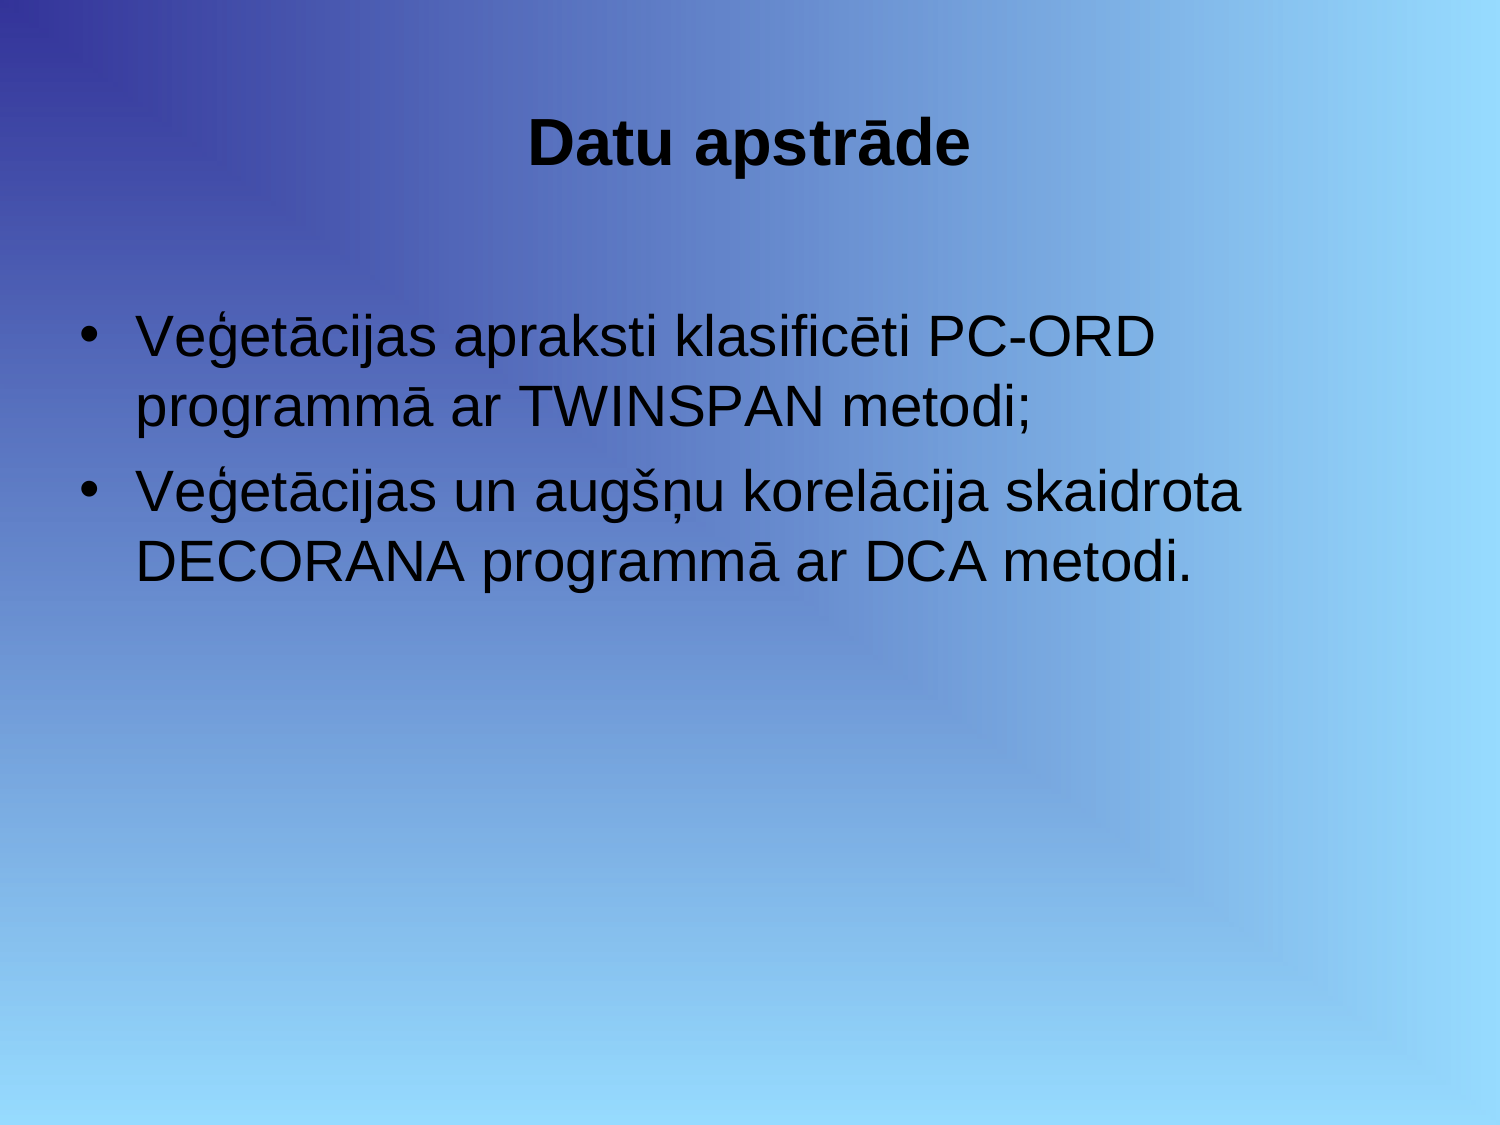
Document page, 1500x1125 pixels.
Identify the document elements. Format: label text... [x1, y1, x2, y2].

picture [0, 0, 1500, 1125]
list Veģetācijas apraksti klasificēti PC-ORD programmā ar TWINSPAN metodi; Veģetācijas un augšņu korelācija skaidrota DECORANA programmā ar DCA metodi. [64, 196, 1415, 646]
title Datu apstrāde [75, 45, 1426, 233]
